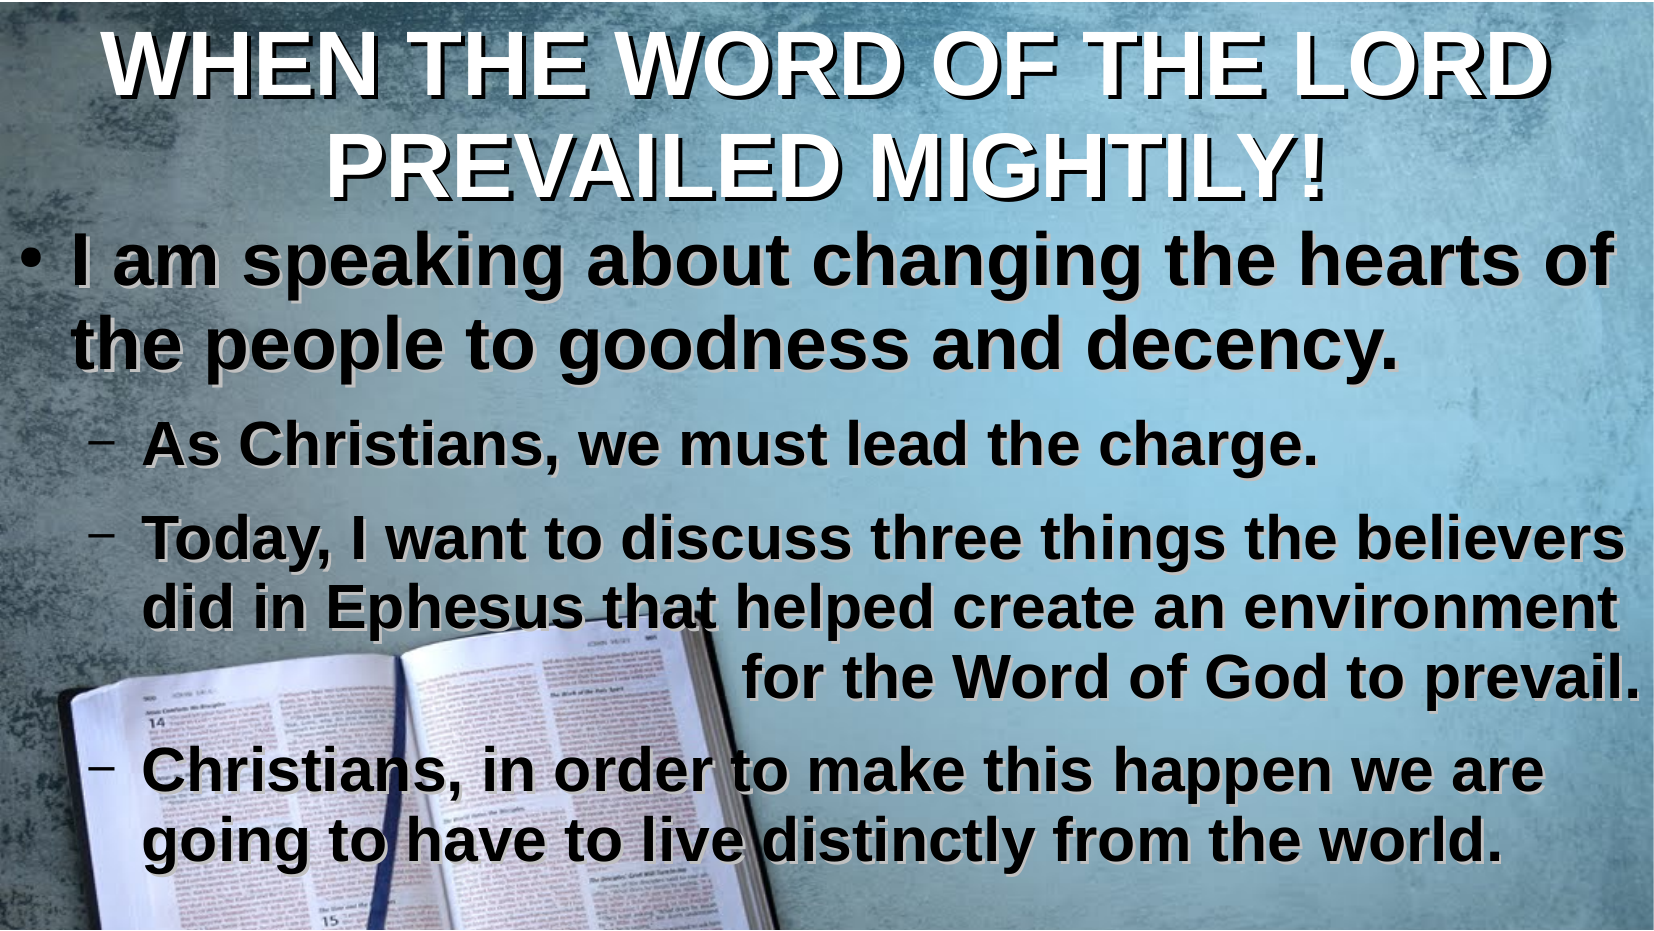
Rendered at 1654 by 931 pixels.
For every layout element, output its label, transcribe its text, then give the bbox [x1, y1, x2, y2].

picture [0, 2, 1654, 217]
title WHEN THE WORD OF THE LORD PREVAILED MIGHTILY! [82, 12, 1571, 217]
list I am speaking about changing the hearts of the people to goodness and decency. As Christians, we must lead the charge. Today, I want to discuss three things the believers did in Ephesus that helped create an environment for the Word of God to prevail. Christians, in order to make this happen we are going to have to live distinctly from the world. [0, 217, 1654, 930]
